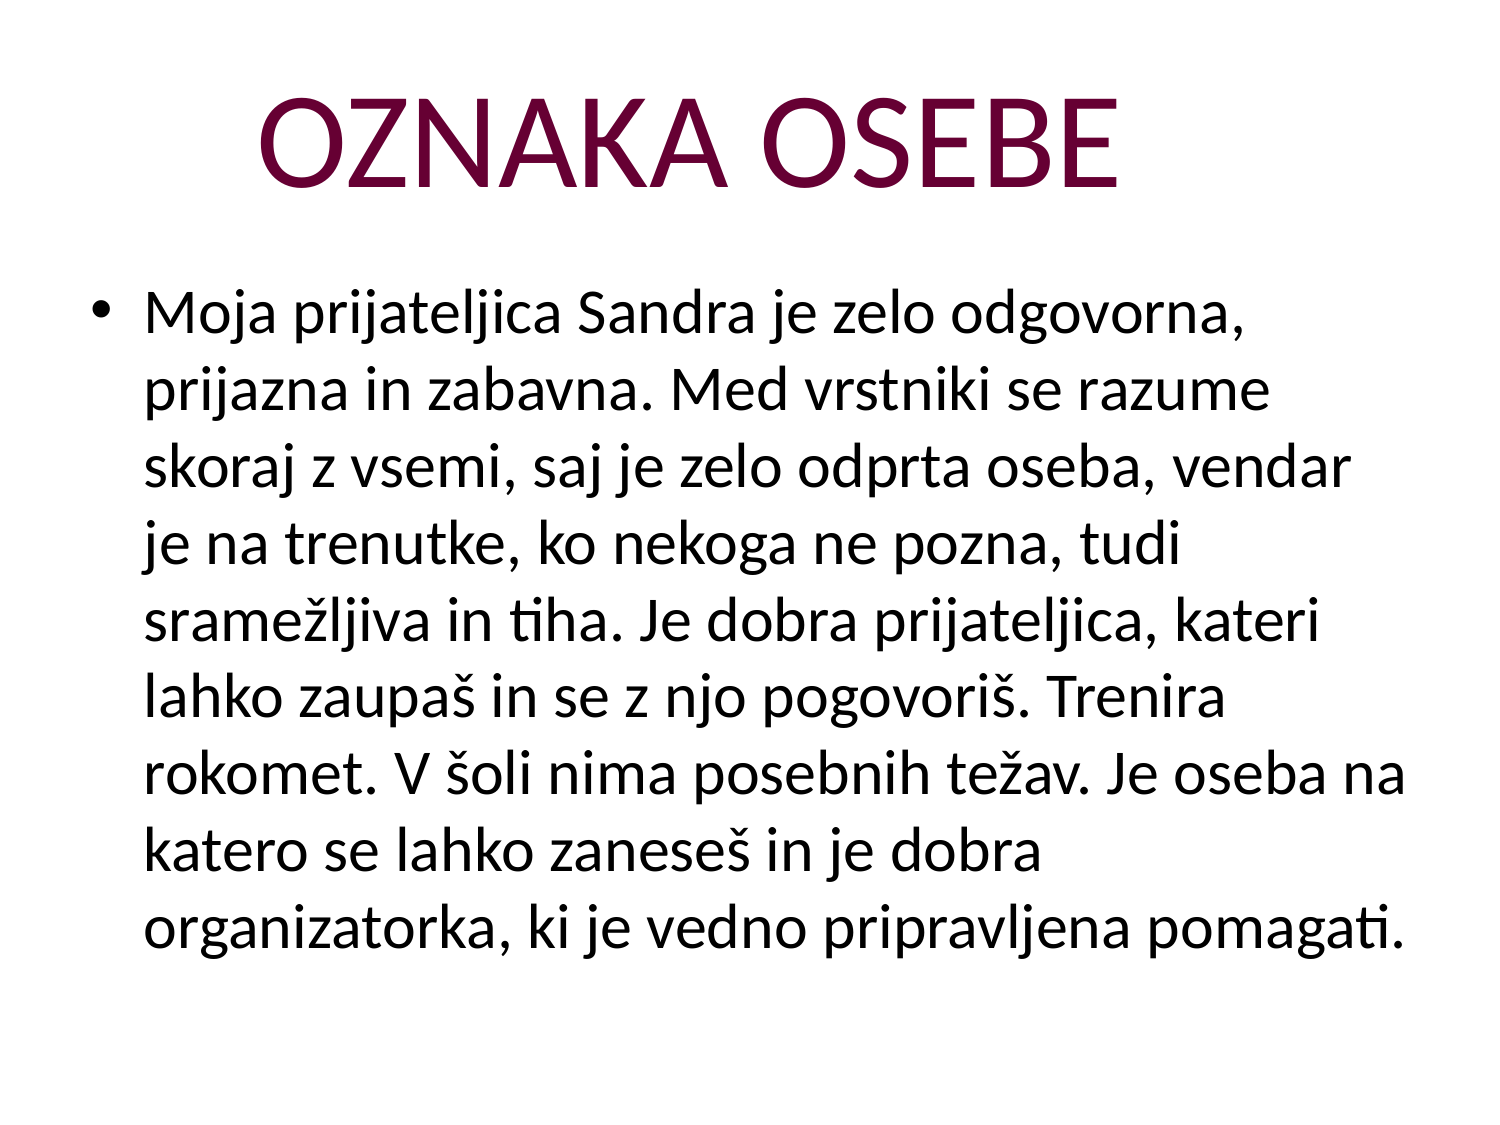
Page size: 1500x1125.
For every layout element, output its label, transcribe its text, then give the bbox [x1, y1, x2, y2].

list Moja prijateljica Sandra je zelo odgovorna, prijazna in zabavna. Med vrstniki se razume skoraj z vsemi, saj je zelo odprta oseba, vendar je na trenutke, ko nekoga ne pozna, tudi sramežljiva in tiha. Je dobra prijateljica, kateri lahko zaupaš in se z njo pogovoriš. Trenira rokomet. V šoli nima posebnih težav. Je oseba na katero se lahko zaneseš in je dobra organizatorka, ki je vedno pripravljena pomagati. [75, 262, 1425, 1005]
text_box OZNAKA OSEBE [242, 42, 1223, 223]
